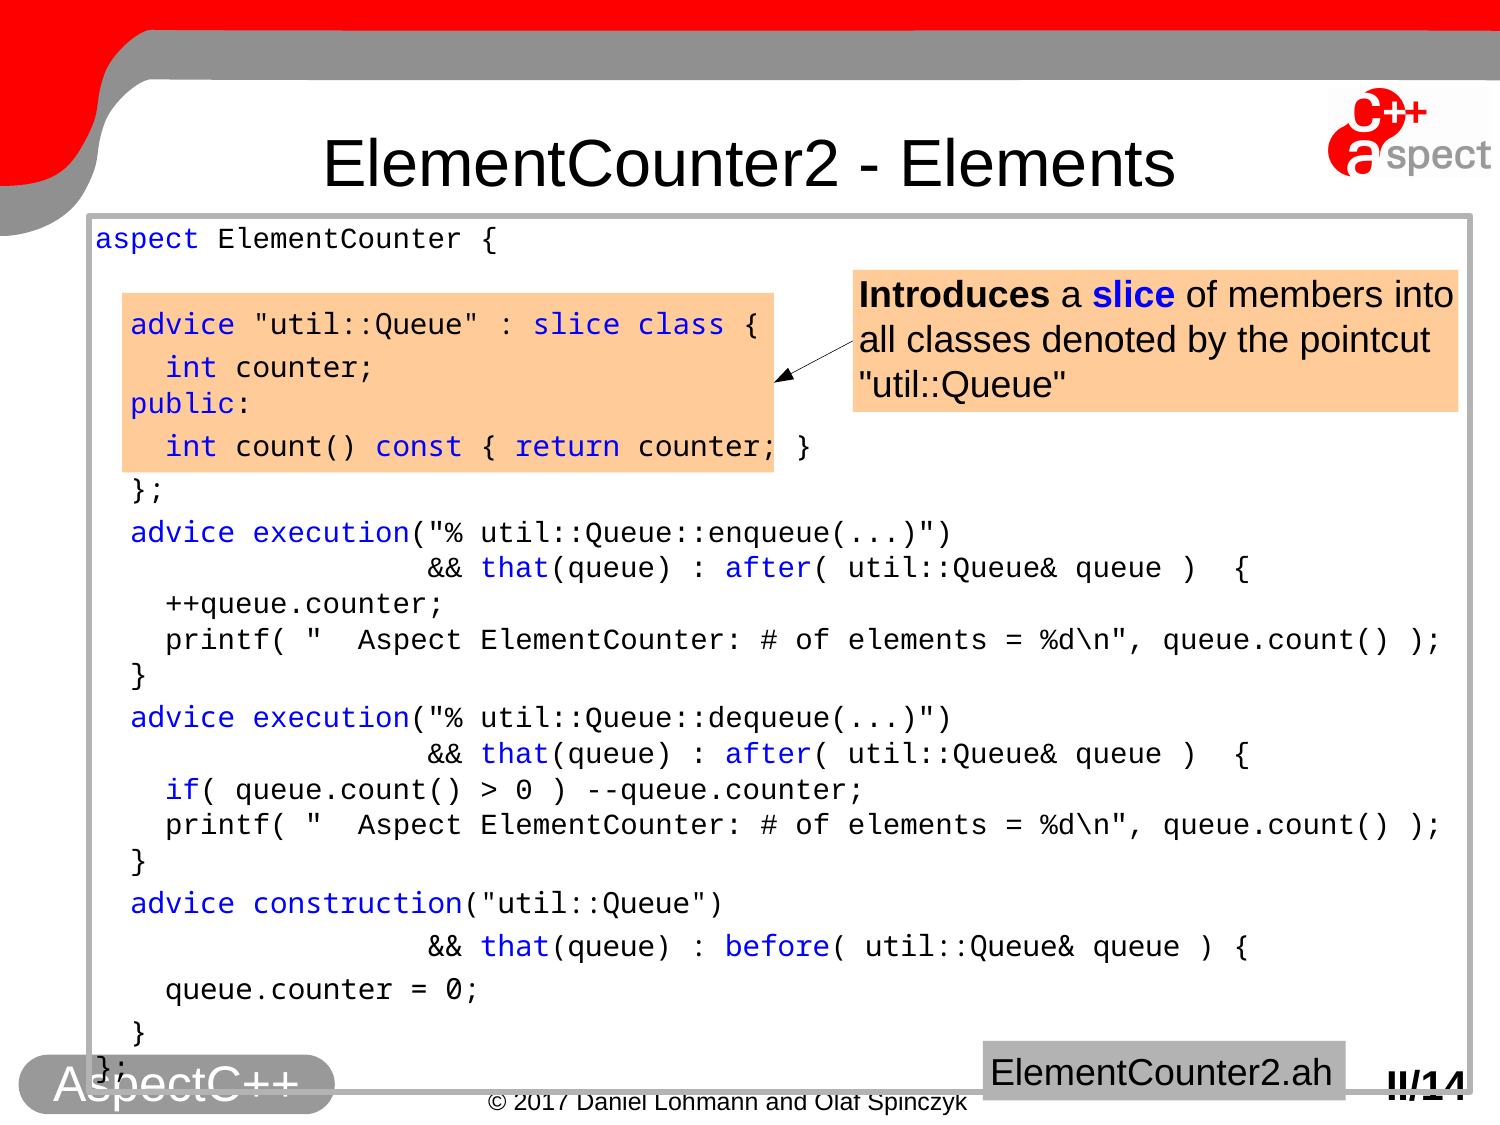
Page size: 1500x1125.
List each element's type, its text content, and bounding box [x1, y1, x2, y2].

text_box aspect ElementCounter { advice "util::Queue" : slice class { int counter; public: int count() const { return counter; } }; advice execution("% util::Queue::enqueue(...)") && that(queue) : after( util::Queue& queue ) { ++queue.counter; printf( " Aspect ElementCounter: # of elements = %d\n", queue.count() ); } advice execution("% util::Queue::dequeue(...)") && that(queue) : after( util::Queue& queue ) { if( queue.count() > 0 ) --queue.counter; printf( " Aspect ElementCounter: # of elements = %d\n", queue.count() ); } advice construction("util::Queue") && that(queue) : before( util::Queue& queue ) { queue.counter = 0; } }; [89, 215, 1471, 1041]
text_box ElementCounter2.ah [982, 1040, 1346, 1098]
title ElementCounter2 - Elements [112, 98, 1388, 213]
text_box Introduces a slice of members into all classes denoted by the pointcut "util::Queue" [852, 269, 1459, 412]
